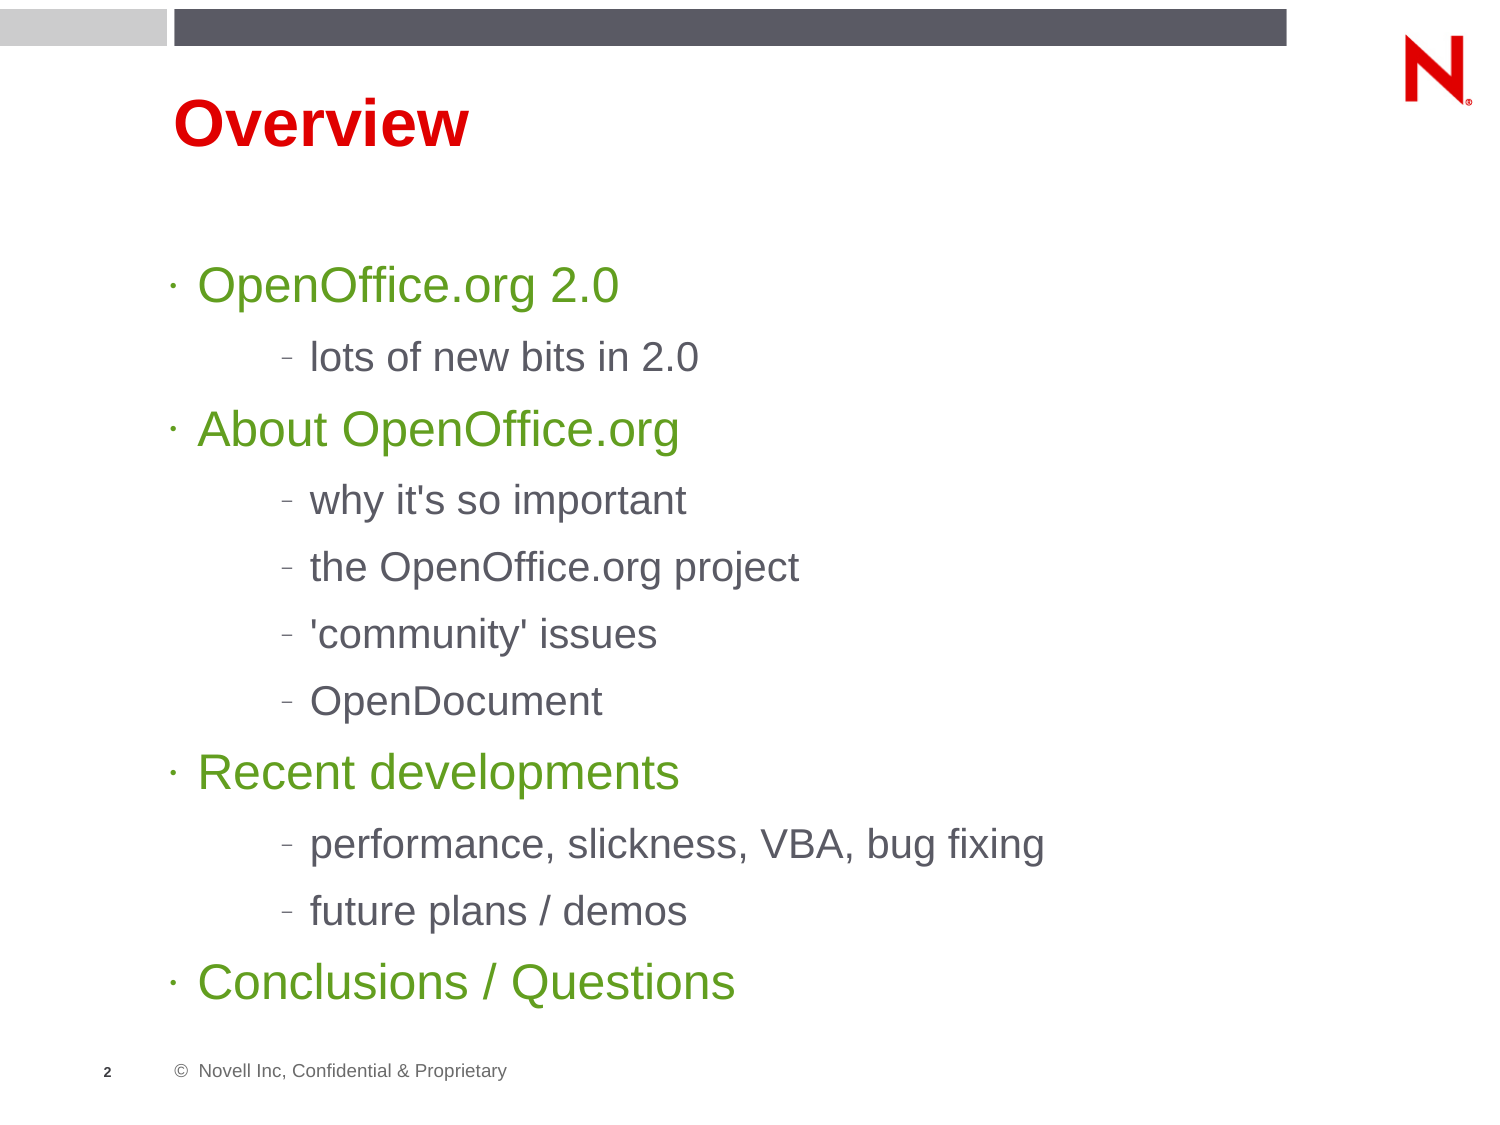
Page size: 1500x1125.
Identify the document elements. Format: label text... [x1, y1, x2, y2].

title Overview [173, 41, 1395, 205]
picture [1403, 32, 1473, 107]
list OpenOffice.org 2.0 lots of new bits in 2.0 About OpenOffice.org why it's so important the OpenOffice.org project 'community' issues OpenDocument Recent developments performance, slickness, VBA, bug fixing future plans / demos Conclusions / Questions [169, 254, 1410, 1008]
